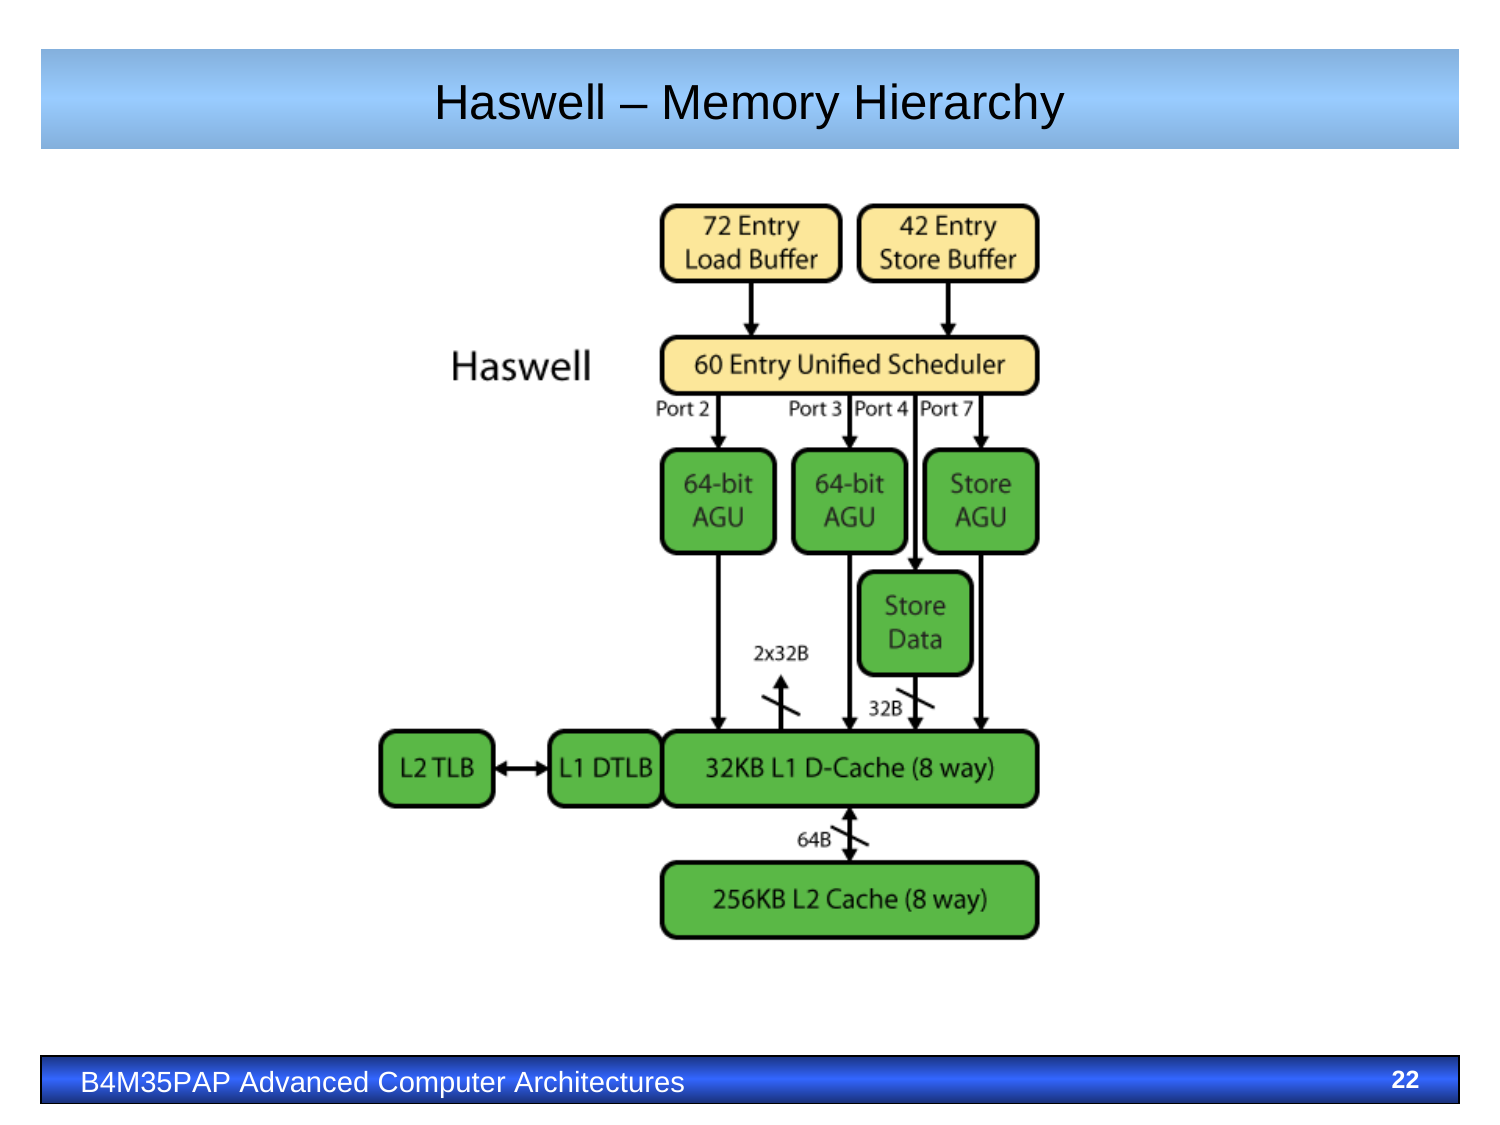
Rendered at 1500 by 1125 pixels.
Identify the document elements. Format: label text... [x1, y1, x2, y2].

title Haswell – Memory Hierarchy [41, 49, 1459, 149]
picture [374, 196, 1048, 962]
